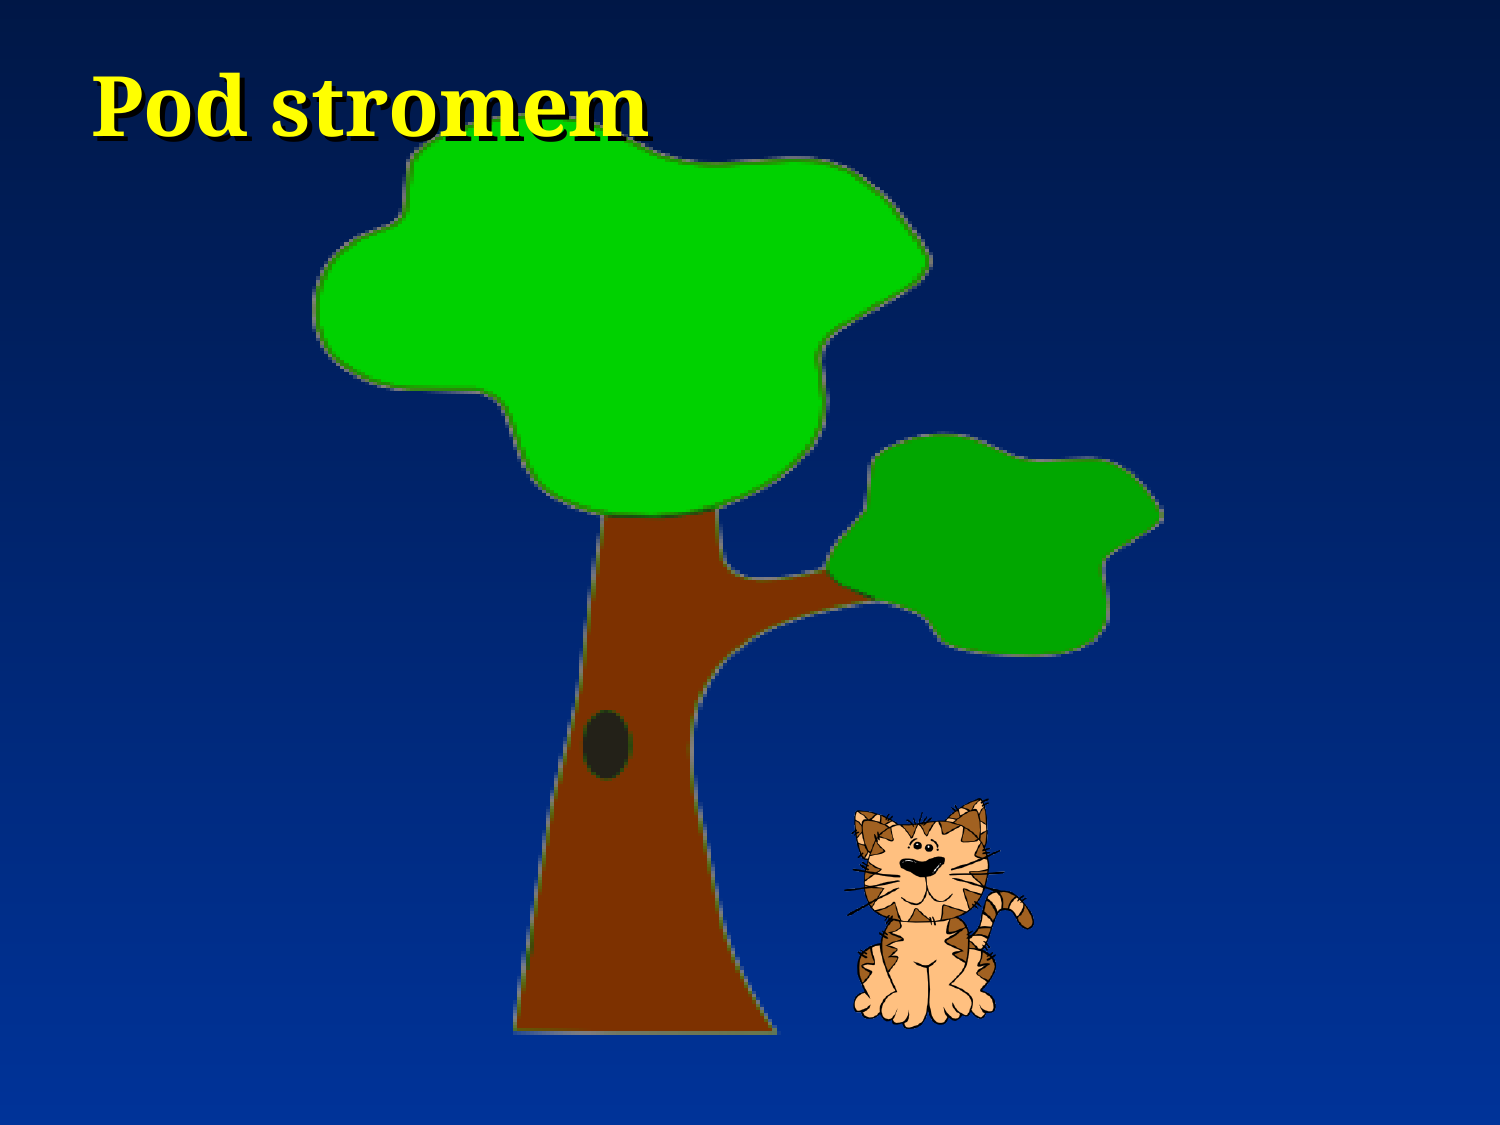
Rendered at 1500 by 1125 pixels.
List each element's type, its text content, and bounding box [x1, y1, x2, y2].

title Pod stromem [75, 45, 668, 161]
picture [312, 113, 1164, 1035]
